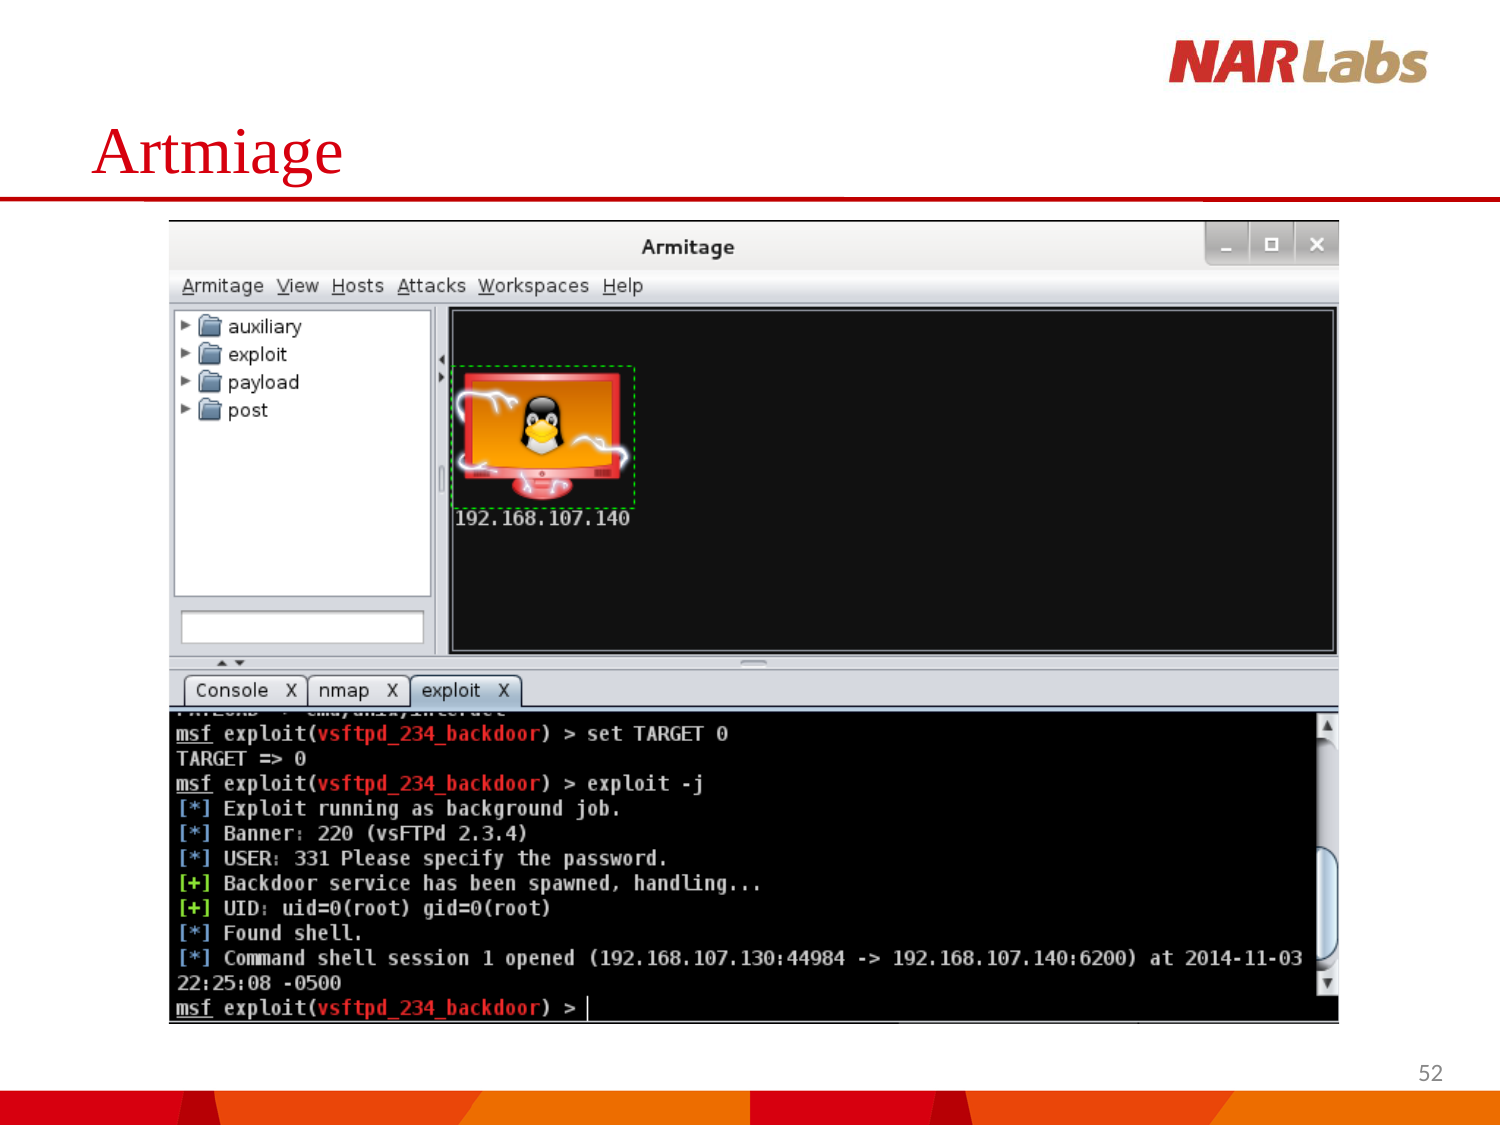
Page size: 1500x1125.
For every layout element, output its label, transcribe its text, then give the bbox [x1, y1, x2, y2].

text_box [169, 220, 1339, 1023]
title Artmiage [89, 107, 1411, 189]
text_box 51 [1414, 1056, 1448, 1090]
